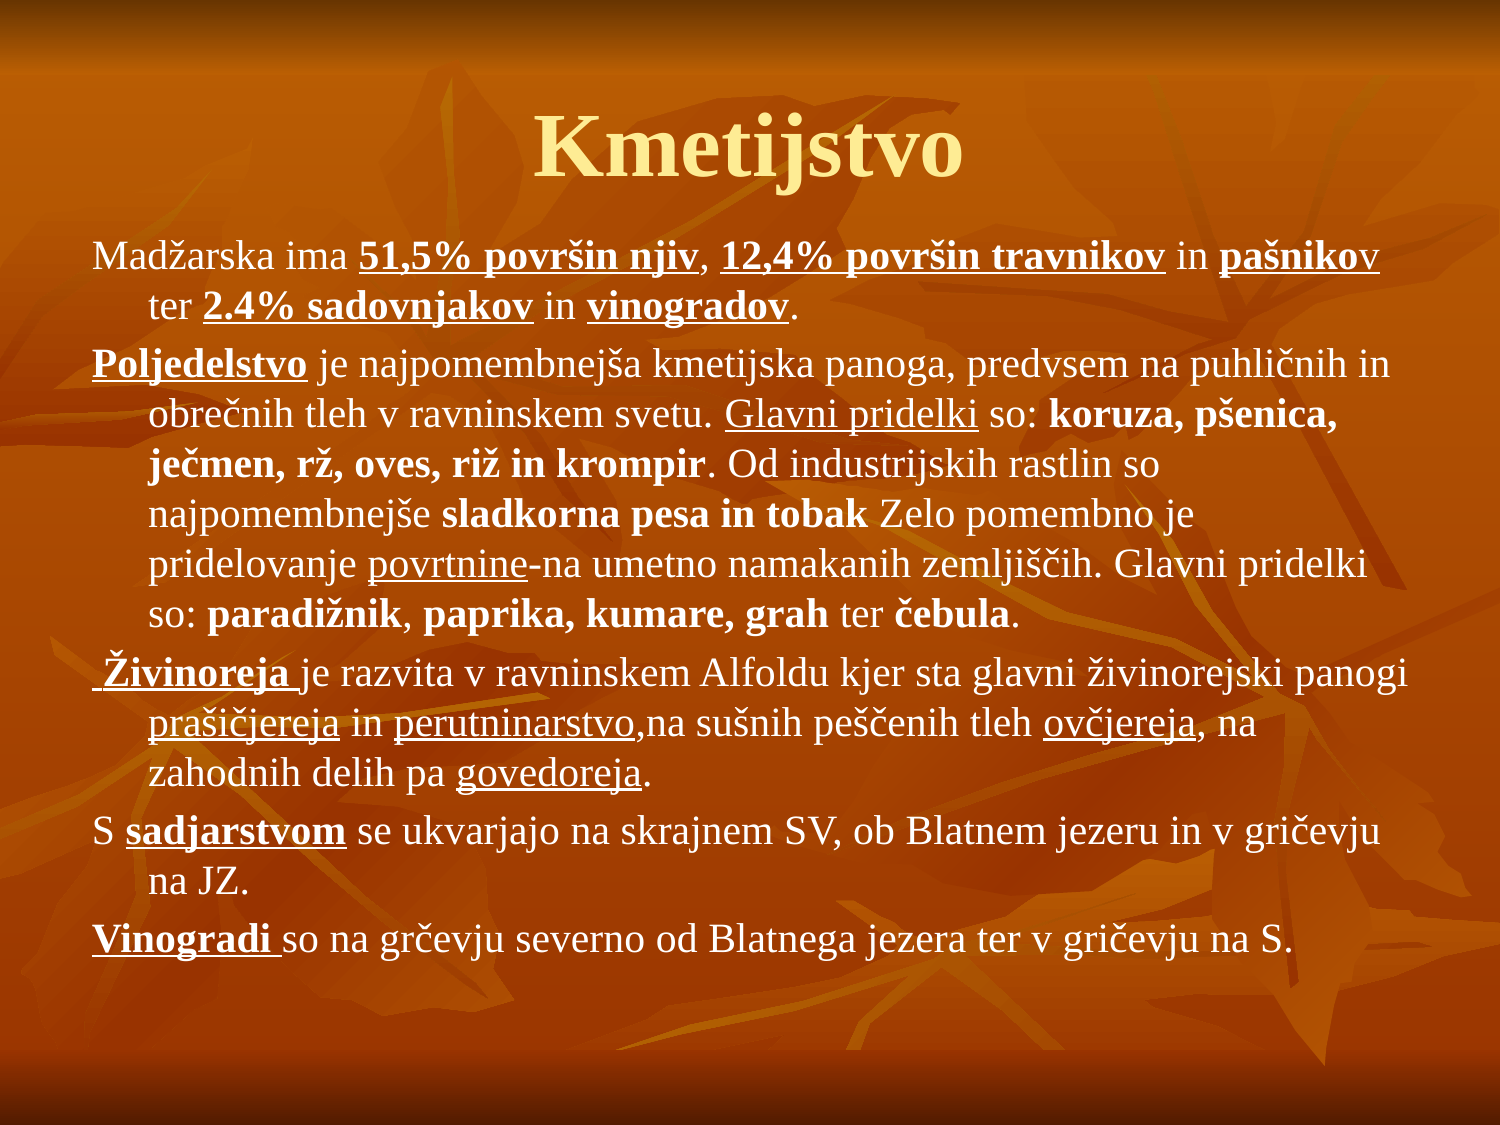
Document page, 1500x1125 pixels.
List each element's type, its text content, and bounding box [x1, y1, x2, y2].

title Kmetijstvo [75, 45, 1425, 234]
list Madžarska ima 51,5% površin njiv, 12,4% površin travnikov in pašnikov ter 2.4% sadovnjakov in vinogradov. Poljedelstvo je najpomembnejša kmetijska panoga, predvsem na puhličnih in obrečnih tleh v ravninskem svetu. Glavni pridelki so: koruza, pšenica, ječmen, rž, oves, riž in krompir. Od industrijskih rastlin so najpomembnejše sladkorna pesa in tobak Zelo pomembno je pridelovanje povrtnine-na umetno namakanih zemljiščih. Glavni pridelki so: paradižnik, paprika, kumare, grah ter čebula. Živinoreja je razvita v ravninskem Alfoldu kjer sta glavni živinorejski panogi prašičjereja in perutninarstvo,na sušnih peščenih tleh ovčjereja, na zahodnih delih pa govedoreja. S sadjarstvom se ukvarjajo na skrajnem SV, ob Blatnem jezeru in v gričevju na JZ. Vinogradi so na grčevju severno od Blatnega jezera ter v gričevju na S. [76, 220, 1427, 1059]
